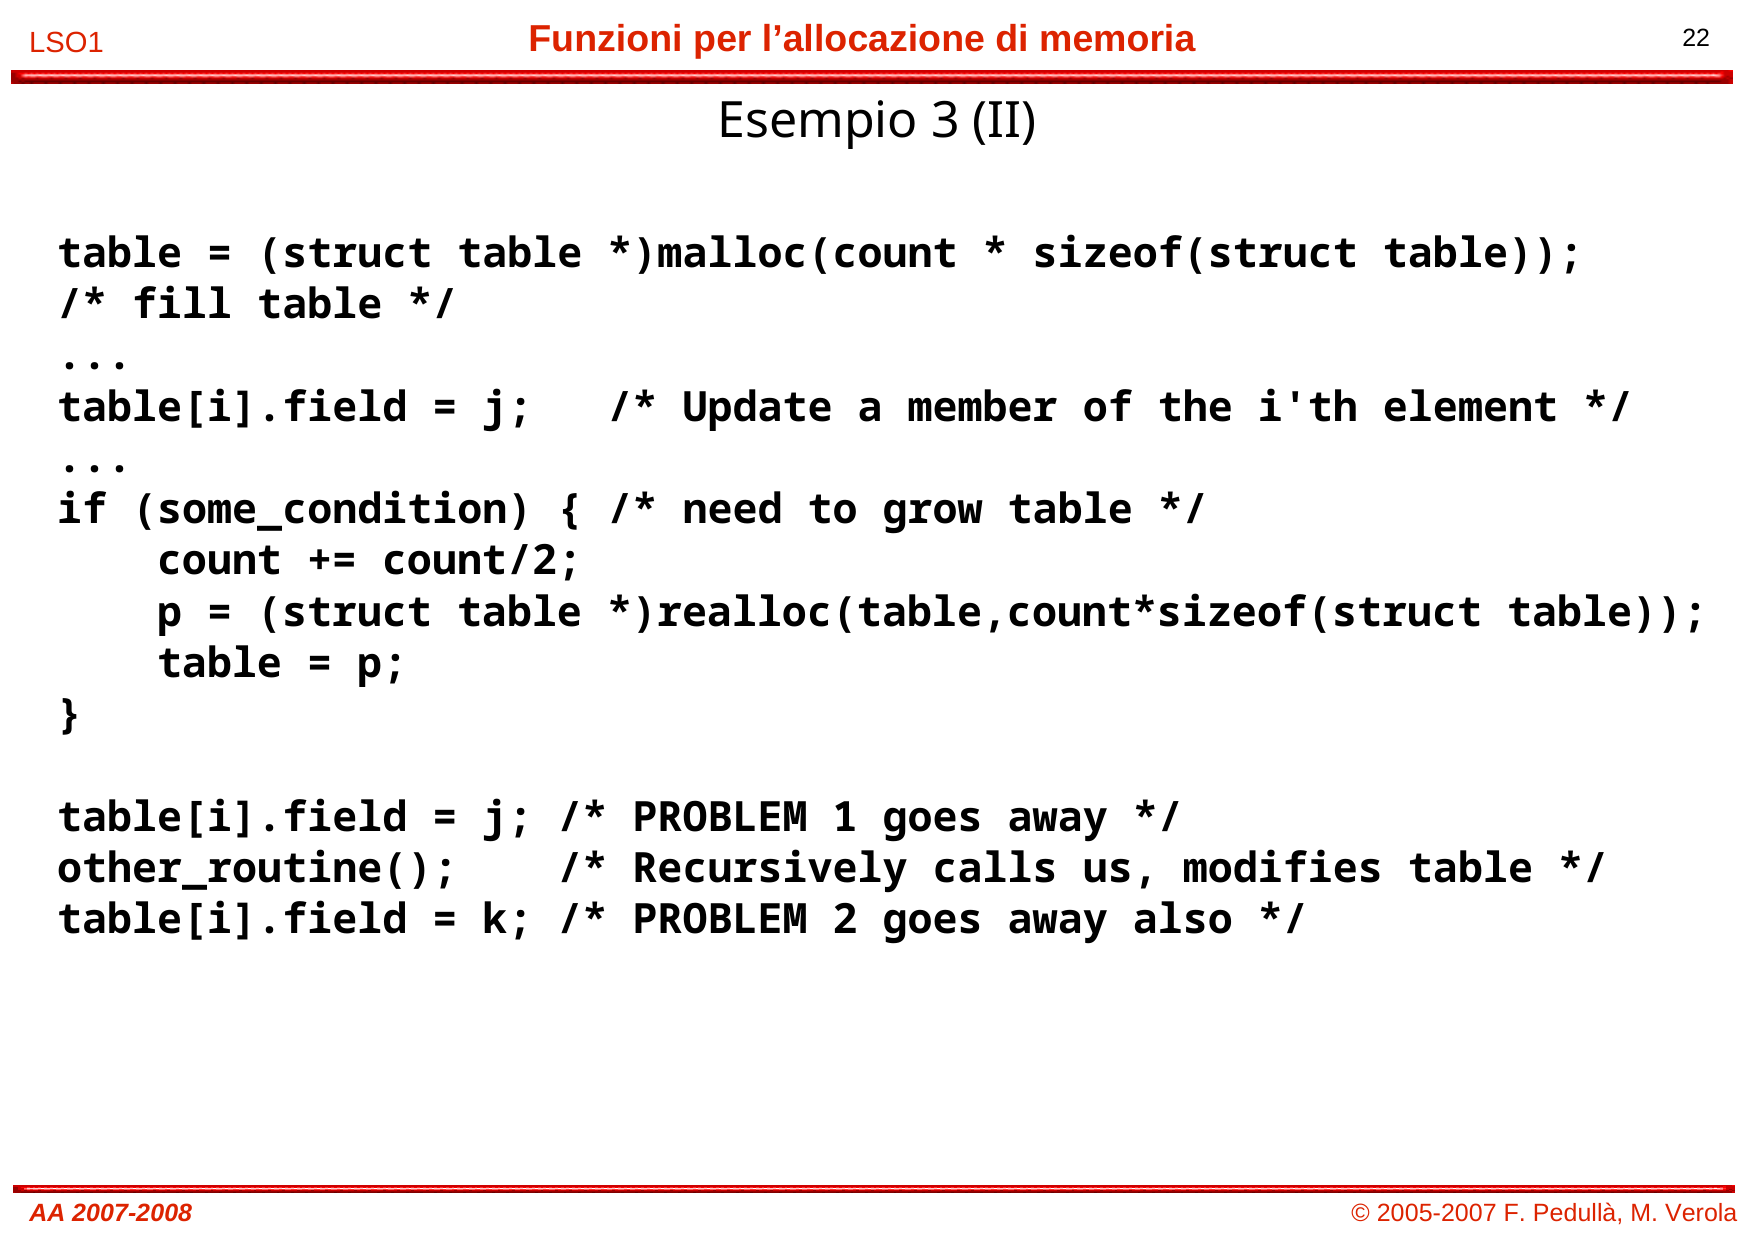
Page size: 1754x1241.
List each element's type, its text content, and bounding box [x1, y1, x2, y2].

picture [11, 70, 1733, 84]
list table = (struct table *)malloc(count * sizeof(struct table)); /* fill table */ ... table[i].field = j; /* Update a member of the i'th element */ ... if (some_condition) { /* need to grow table */ count += count/2; p = (struct table *)realloc(table,count*sizeof(struct table)); table = p; } table[i].field = j; /* PROBLEM 1 goes away */ other_routine(); /* Recursively calls us, modifies table */ table[i].field = k; /* PROBLEM 2 goes away also */ [42, 218, 1737, 841]
picture [13, 1185, 1735, 1193]
title Esempio 3 (II) [412, 72, 1342, 168]
